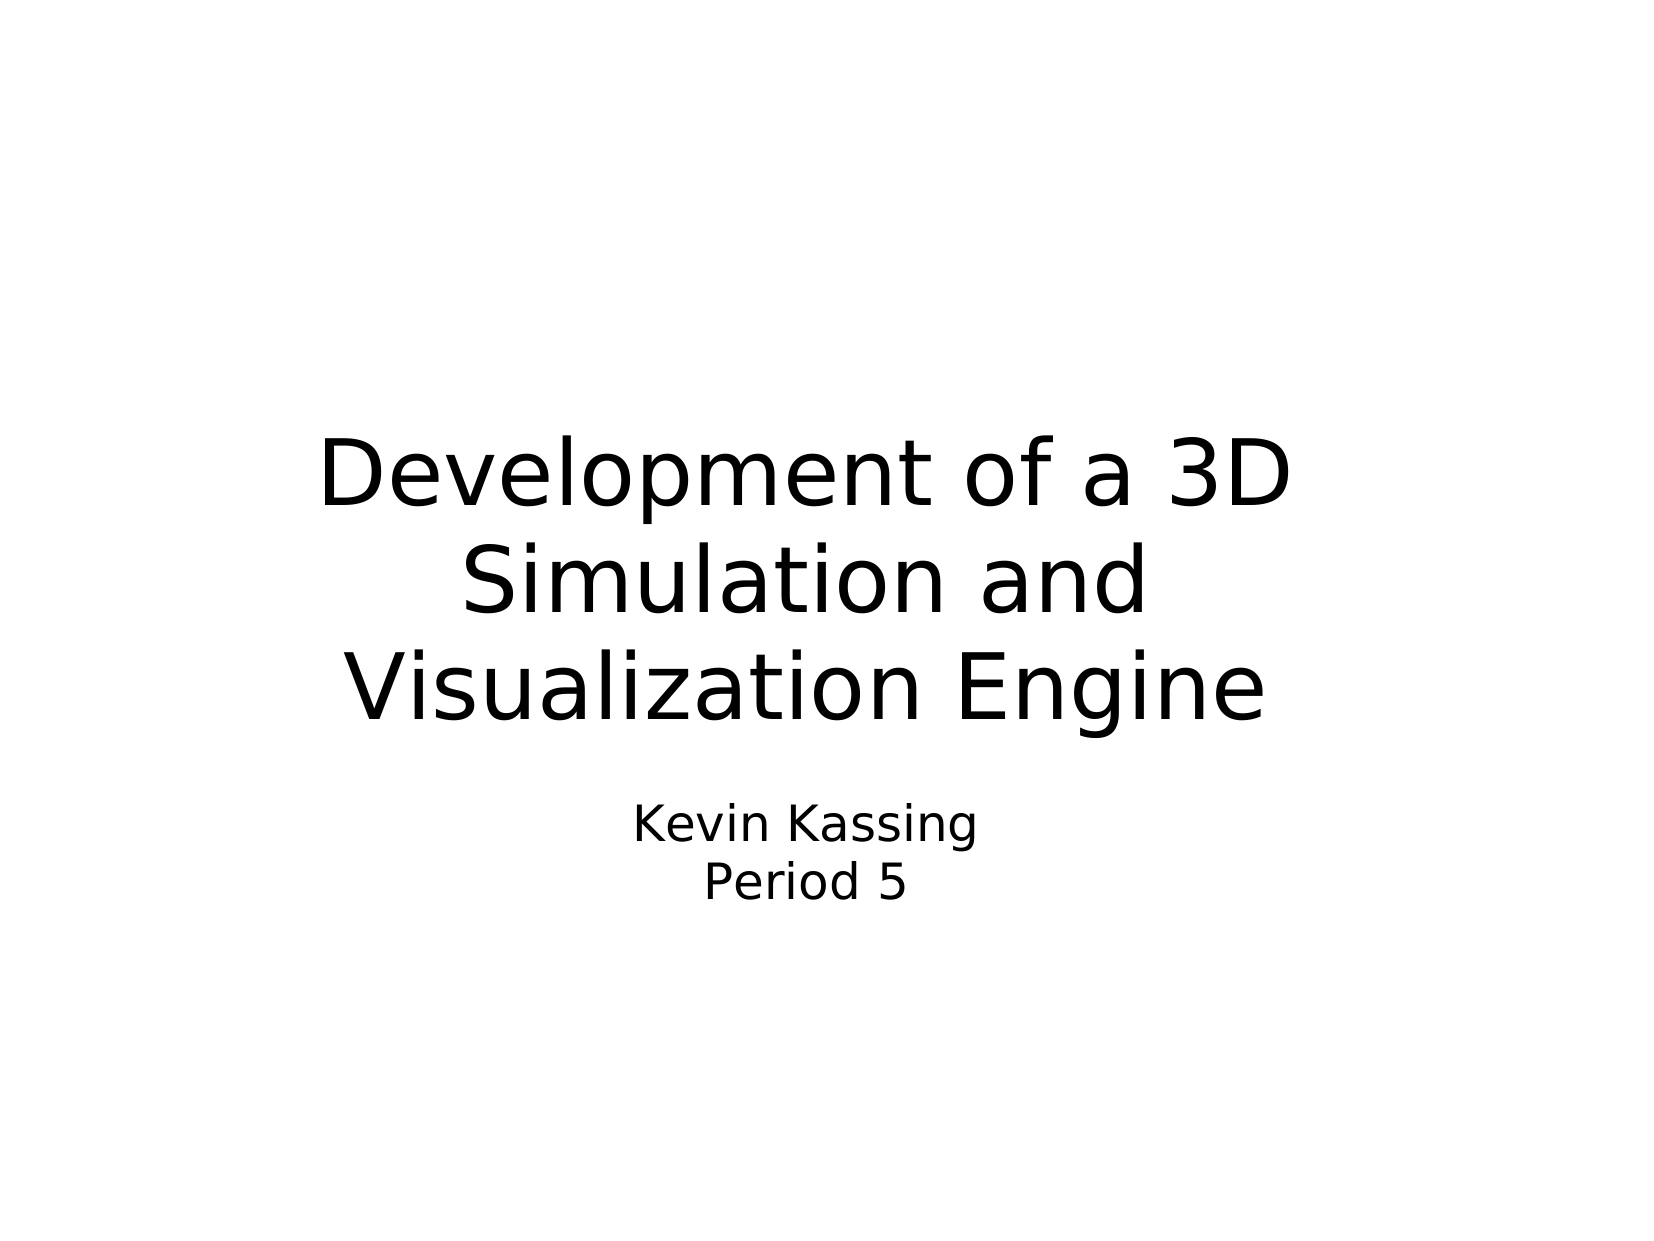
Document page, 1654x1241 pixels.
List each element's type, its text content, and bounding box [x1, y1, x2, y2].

text_box Kevin Kassing Period 5 [562, 787, 1051, 919]
text_box Development of a 3D Simulation and Visualization Engine [150, 412, 1463, 749]
